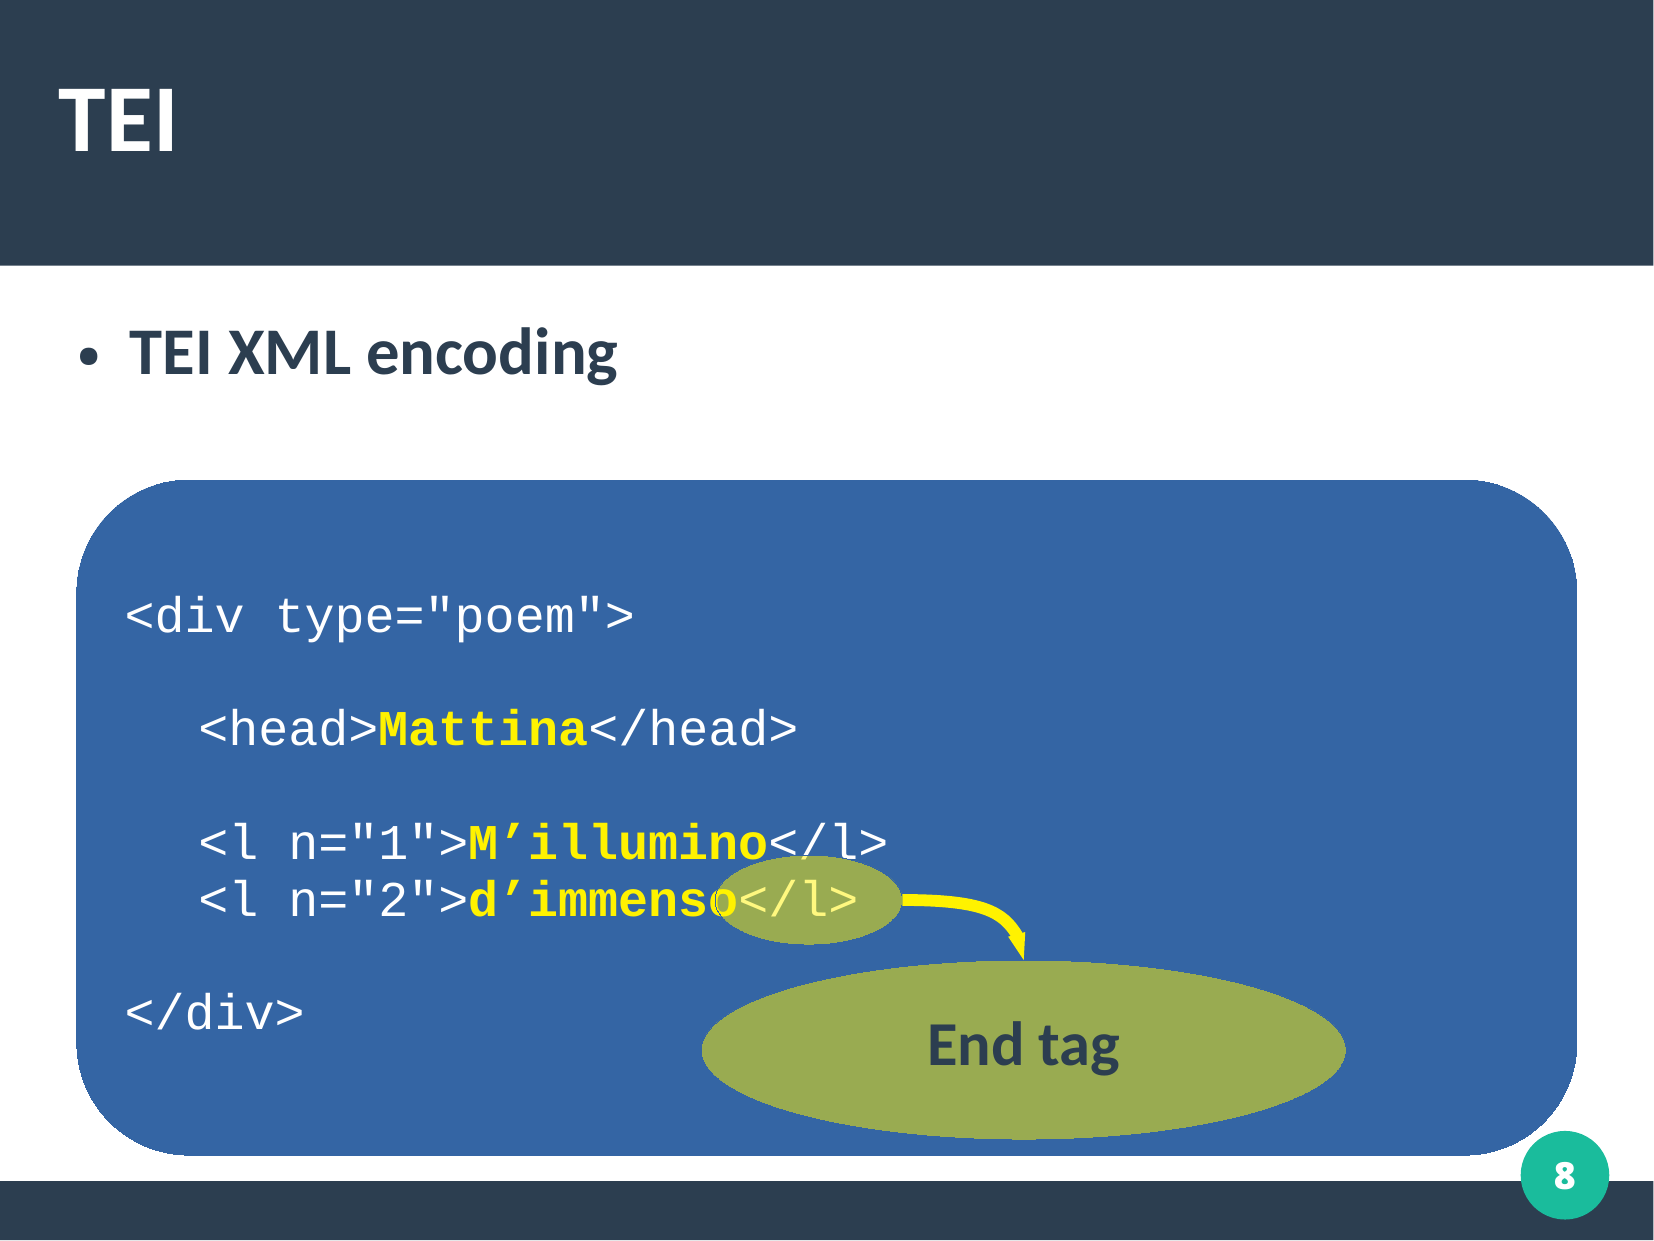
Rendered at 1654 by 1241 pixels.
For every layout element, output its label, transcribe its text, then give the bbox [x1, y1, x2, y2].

title TEI [59, 49, 1595, 207]
text_box <div type="poem"> <head>Mattina</head> <l n="1">M’illumino</l> <l n="2">d’immenso</l> </div> [76, 480, 1577, 1156]
text_box [715, 855, 902, 946]
text_box End tag [701, 960, 1347, 1141]
list TEI XML encoding [59, 324, 1577, 406]
